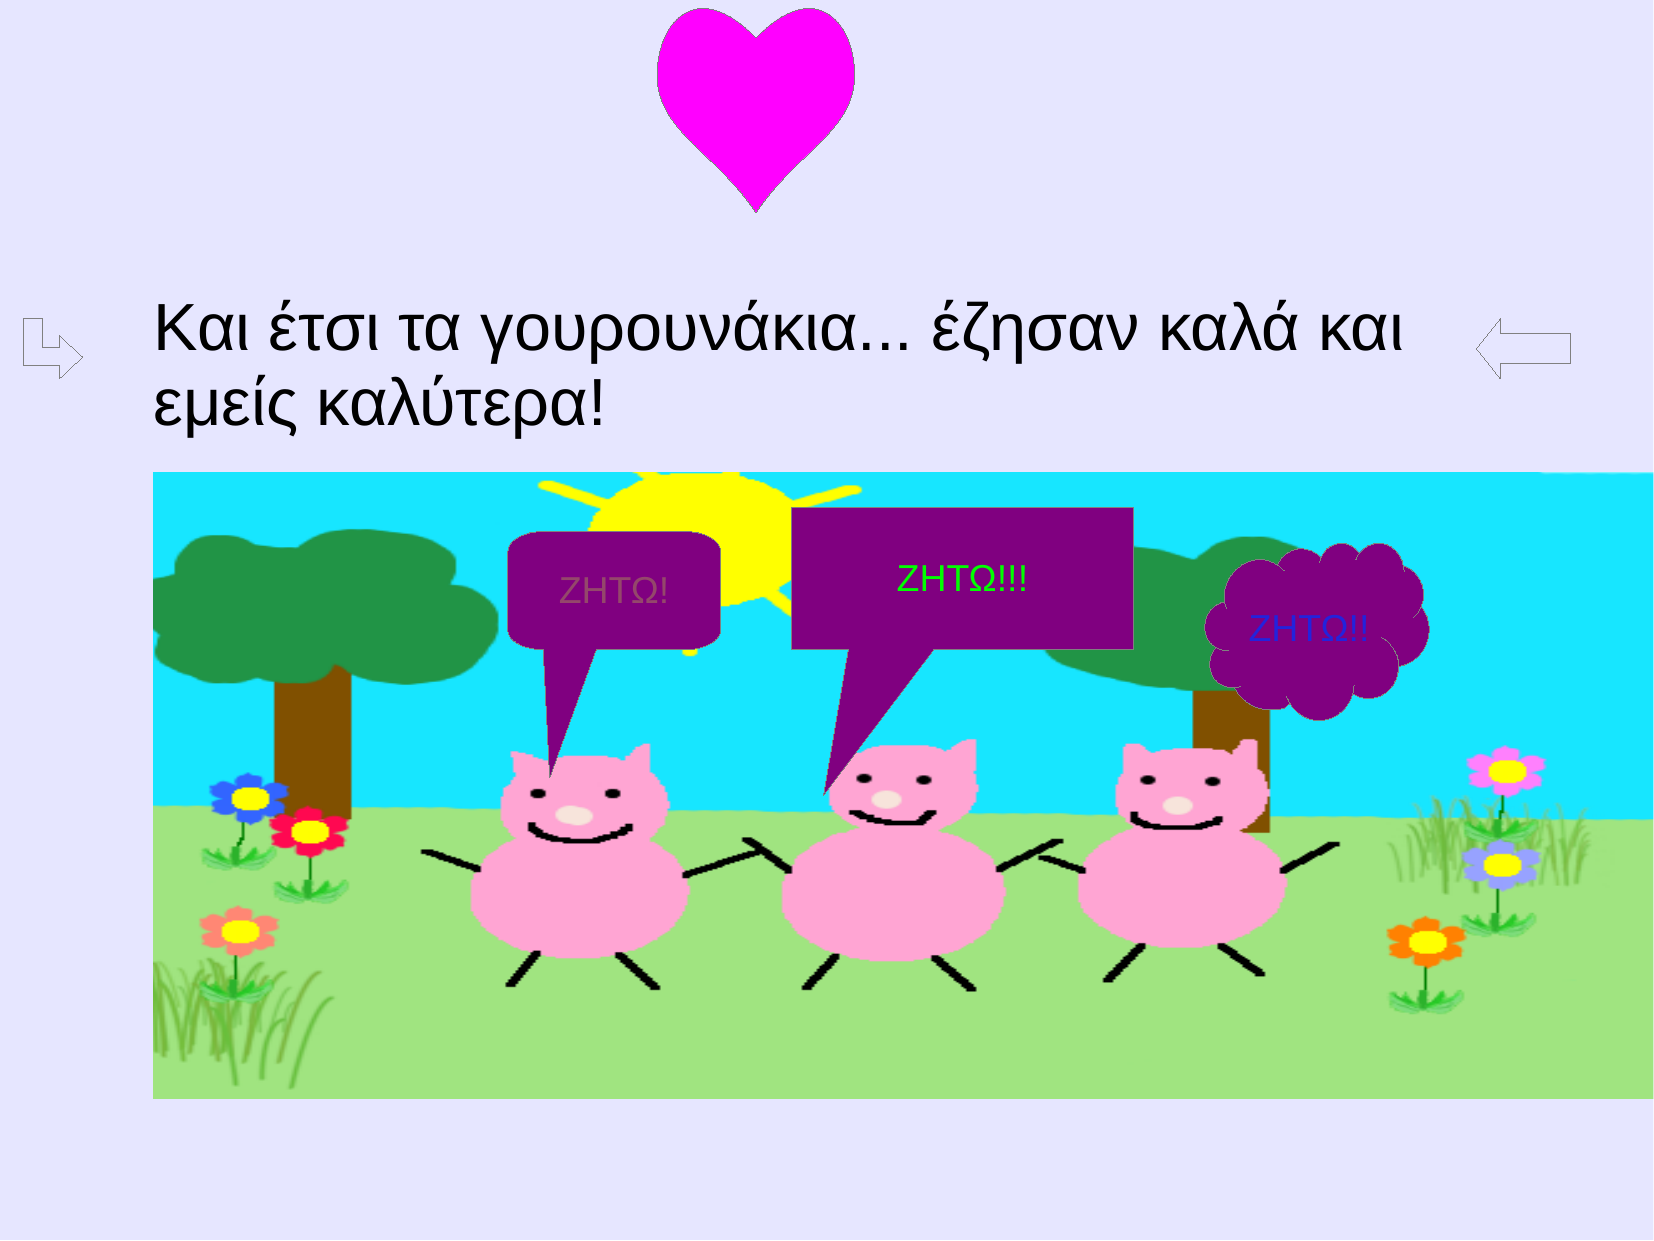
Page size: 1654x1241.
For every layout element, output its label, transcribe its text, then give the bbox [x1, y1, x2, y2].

text_box [657, 8, 855, 213]
list Και έτσι τα γουρουνάκια... έζησαν καλά και εμείς καλύτερα! [82, 290, 1538, 1010]
text_box [23, 318, 83, 379]
text_box ΖΗΤΩ! [507, 531, 721, 778]
picture [153, 472, 1654, 1099]
text_box ΖΗΤΩ!! [1204, 543, 1430, 721]
text_box [1476, 318, 1571, 379]
text_box ΖΗΤΩ!!! [791, 507, 1134, 796]
